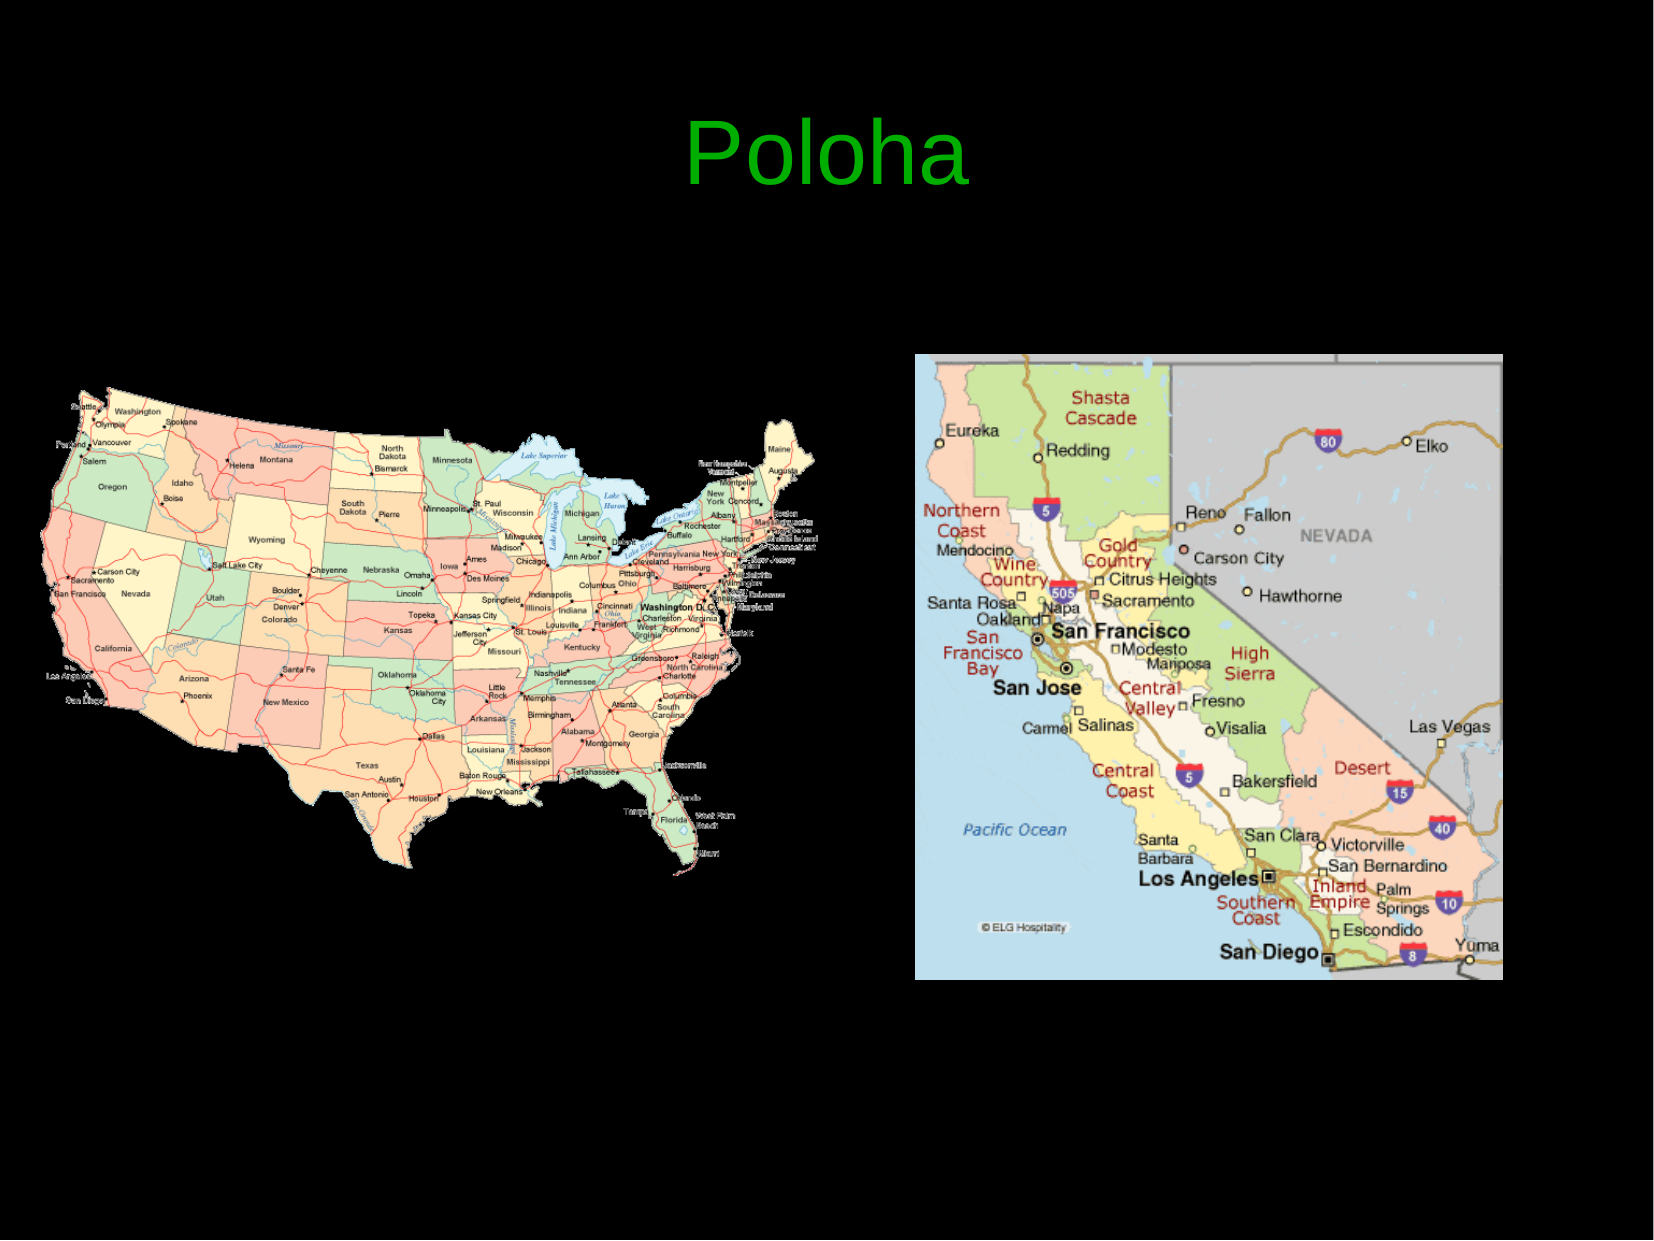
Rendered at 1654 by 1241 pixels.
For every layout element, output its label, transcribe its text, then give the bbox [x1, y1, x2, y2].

title Poloha [82, 56, 1571, 250]
picture [40, 387, 818, 876]
picture [915, 354, 1503, 980]
